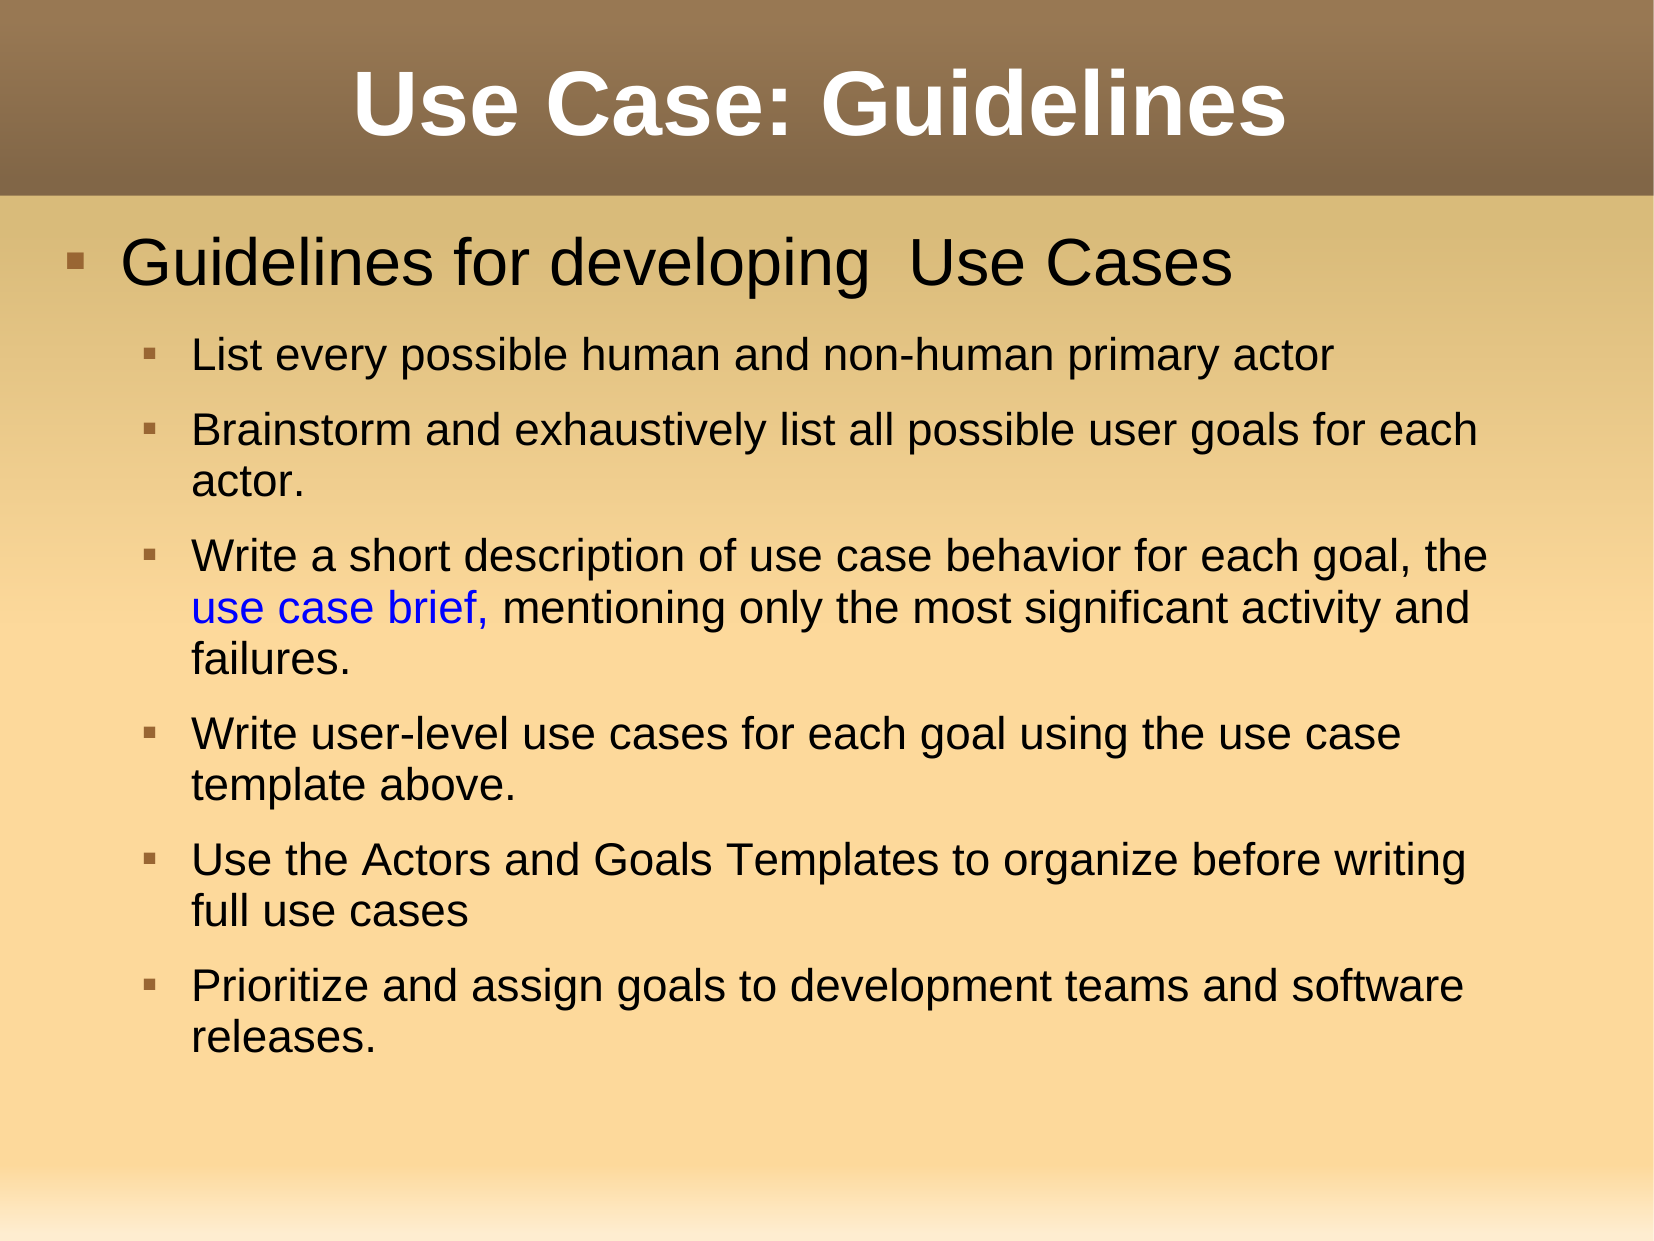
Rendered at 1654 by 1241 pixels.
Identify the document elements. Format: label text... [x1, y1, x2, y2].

picture [0, 0, 1654, 1241]
list Guidelines for developing Use Cases List every possible human and non-human primary actor Brainstorm and exhaustively list all possible user goals for each actor. Write a short description of use case behavior for each goal, the use case brief, mentioning only the most significant activity and failures. Write user-level use cases for each goal using the use case template above. Use the Actors and Goals Templates to organize before writing full use cases Prioritize and assign goals to development teams and software releases. [49, 225, 1538, 1129]
title Use Case: Guidelines [76, 7, 1565, 200]
